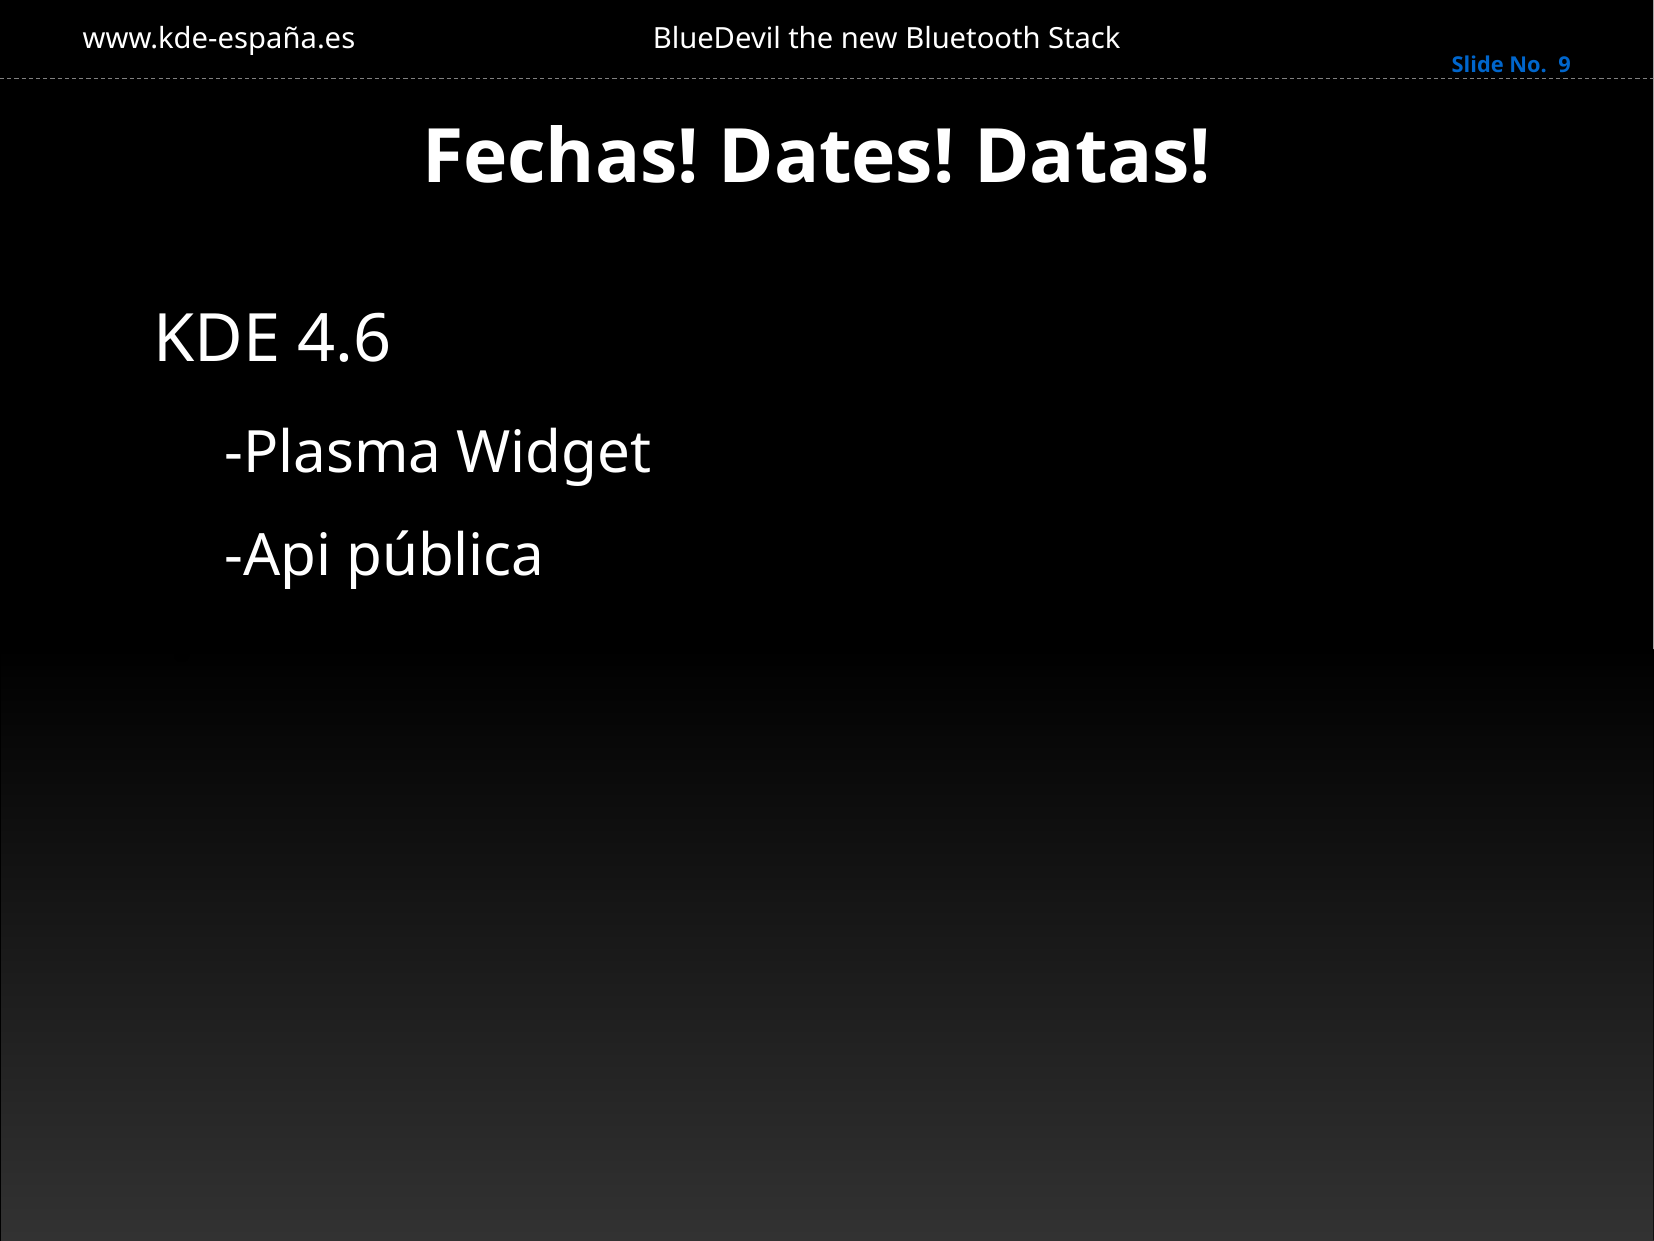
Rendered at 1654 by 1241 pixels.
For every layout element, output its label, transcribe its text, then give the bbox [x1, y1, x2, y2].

list KDE 4.6 -Plasma Widget -Api pública [82, 290, 1571, 1109]
title Fechas! Dates! Datas! [82, 49, 1571, 257]
